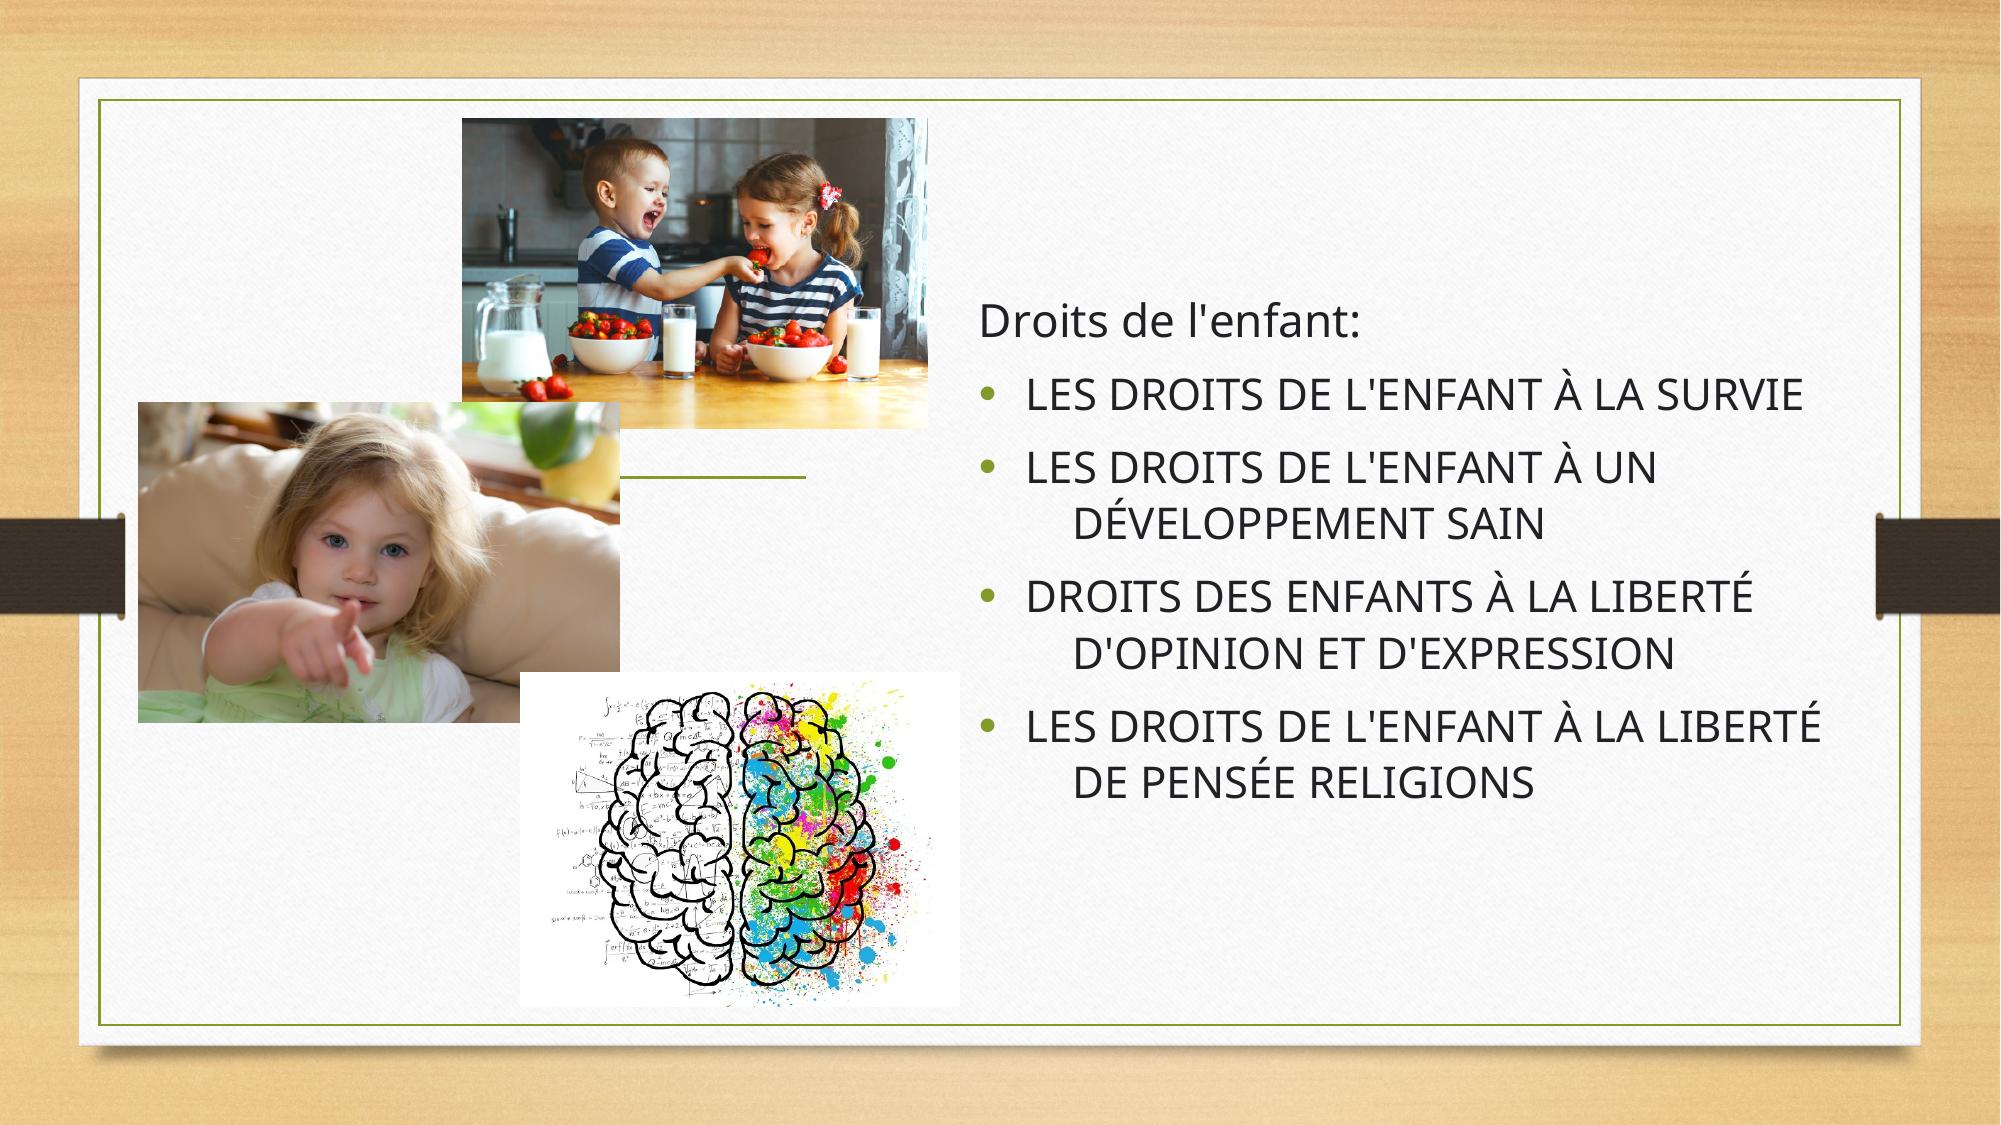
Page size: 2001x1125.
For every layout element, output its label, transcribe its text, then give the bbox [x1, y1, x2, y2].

list Droits de l'enfant: LES DROITS DE L'ENFANT À LA SURVIE LES DROITS DE L'ENFANT À UN DÉVELOPPEMENT SAIN DROITS DES ENFANTS À LA LIBERTÉ D'OPINION ET D'EXPRESSION LES DROITS DE L'ENFANT À LA LIBERTÉ DE PENSÉE RELIGIONS [963, 200, 1862, 898]
picture [138, 118, 960, 1007]
